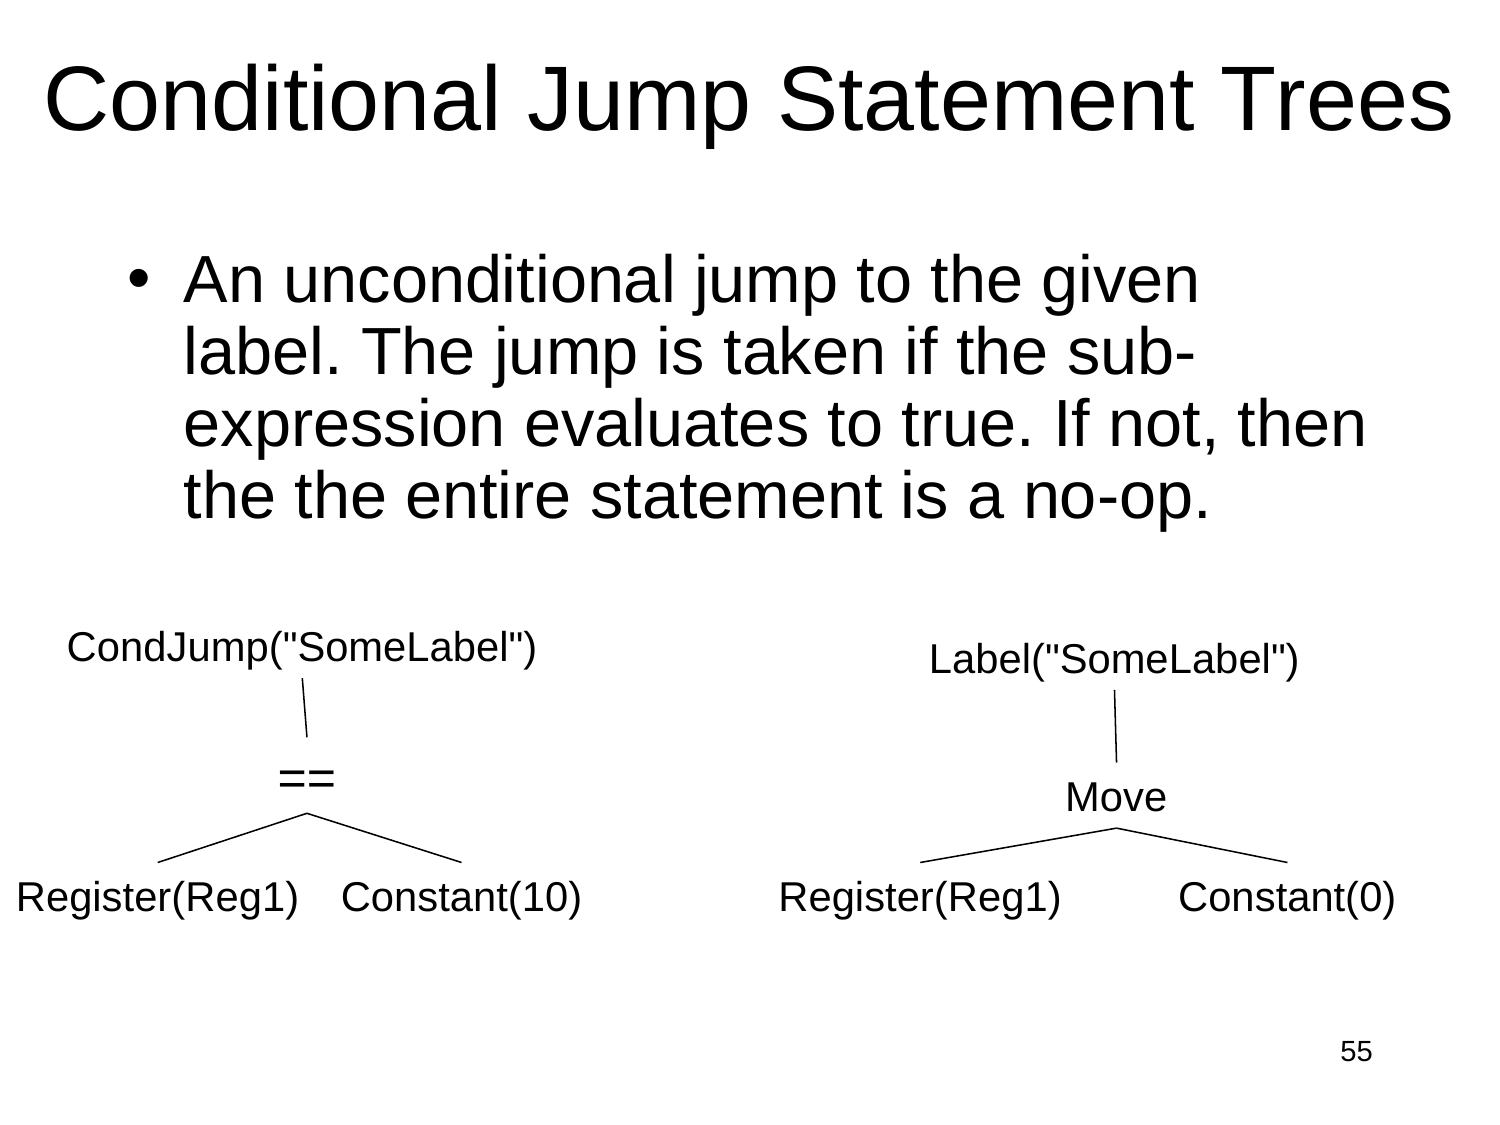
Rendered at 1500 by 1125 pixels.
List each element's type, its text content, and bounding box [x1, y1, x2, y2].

text_box Move [1050, 762, 1183, 829]
text_box Register(Reg1) [1, 862, 315, 928]
text_box CondJump("SomeLabel") [51, 612, 553, 679]
text_box Constant(10) [326, 862, 598, 928]
text_box Constant(0) [1163, 862, 1412, 928]
list An unconditional jump to the given label. The jump is taken if the sub-expression evaluates to true. If not, then the the entire statement is a no-op. [112, 237, 1388, 563]
text_box <number> [1074, 1025, 1388, 1101]
title Conditional Jump Statement Trees [0, 0, 1500, 188]
text_box Register(Reg1) [763, 862, 1078, 928]
text_box == [263, 737, 352, 813]
text_box Label("SomeLabel") [914, 624, 1315, 690]
